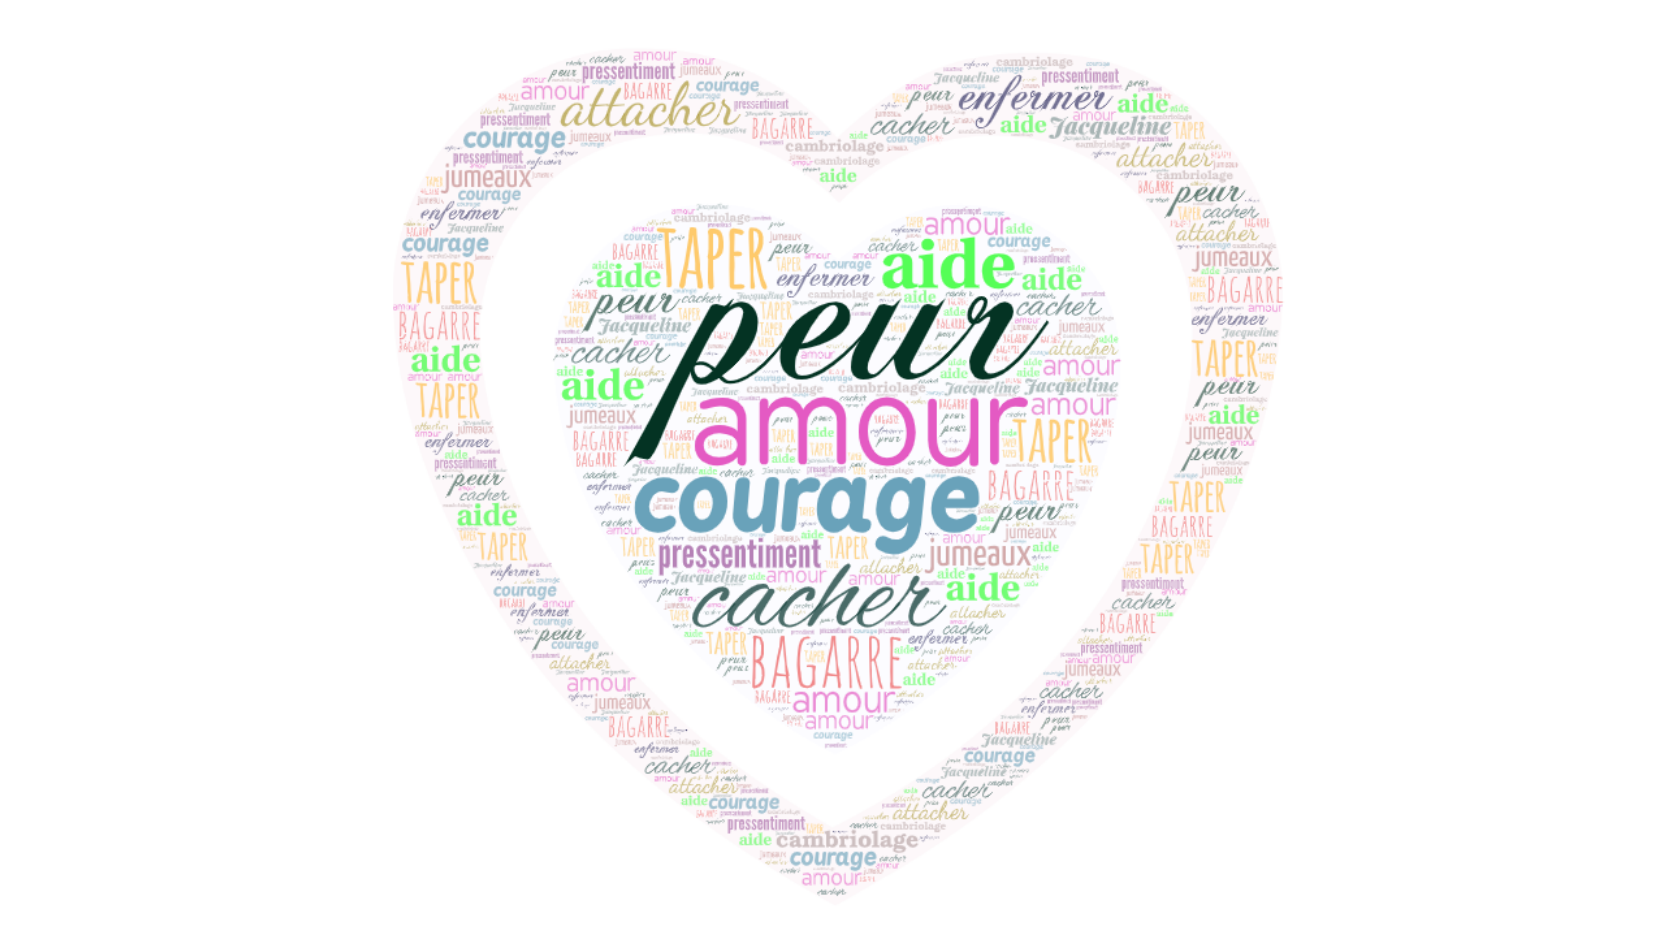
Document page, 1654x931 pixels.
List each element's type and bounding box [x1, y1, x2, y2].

picture [377, 35, 1288, 910]
